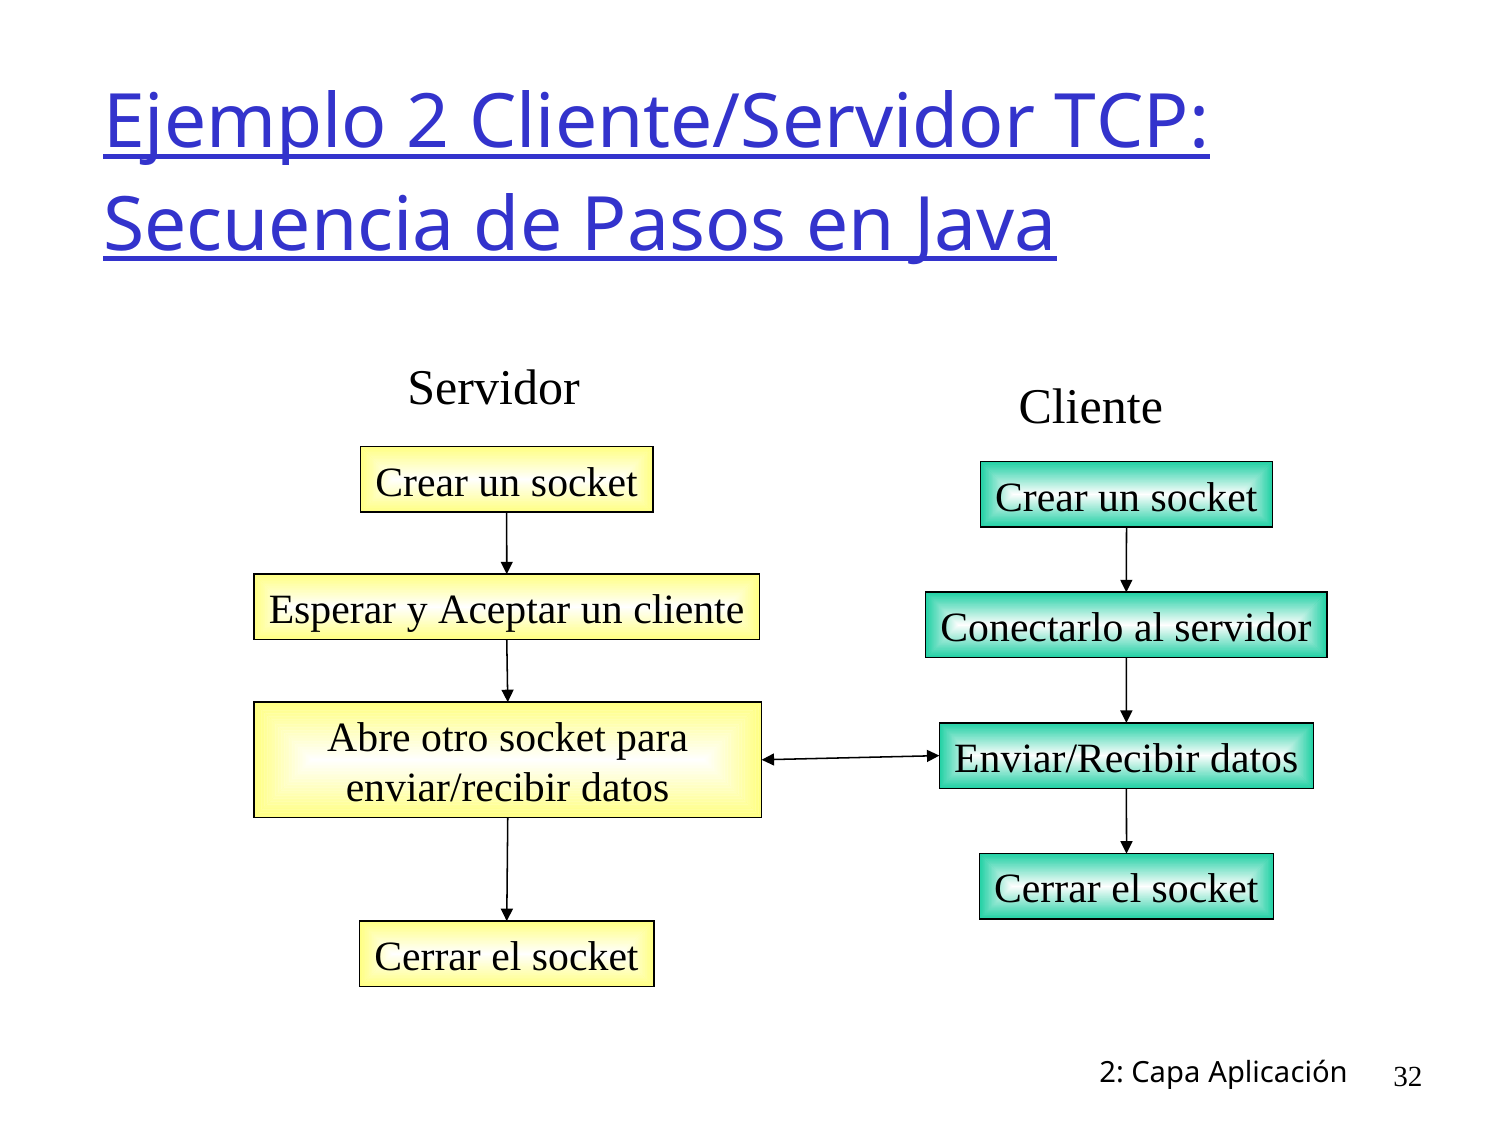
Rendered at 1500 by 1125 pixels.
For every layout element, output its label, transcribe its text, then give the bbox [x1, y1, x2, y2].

text_box Esperar y Aceptar un cliente [253, 574, 760, 640]
text_box Cerrar el socket [979, 853, 1274, 920]
text_box Cerrar el socket [359, 921, 654, 987]
text_box Crear un socket [980, 461, 1273, 528]
text_box Conectarlo al servidor [925, 592, 1327, 658]
title Ejemplo 2 Cliente/Servidor TCP: Secuencia de Pasos en Java [88, 37, 1436, 303]
text_box Servidor [392, 346, 606, 423]
text_box Cliente [1003, 366, 1217, 442]
text_box Abre otro socket para enviar/recibir datos [253, 702, 762, 818]
text_box Enviar/Recibir datos [939, 722, 1314, 789]
text_box Crear un socket [360, 446, 653, 513]
